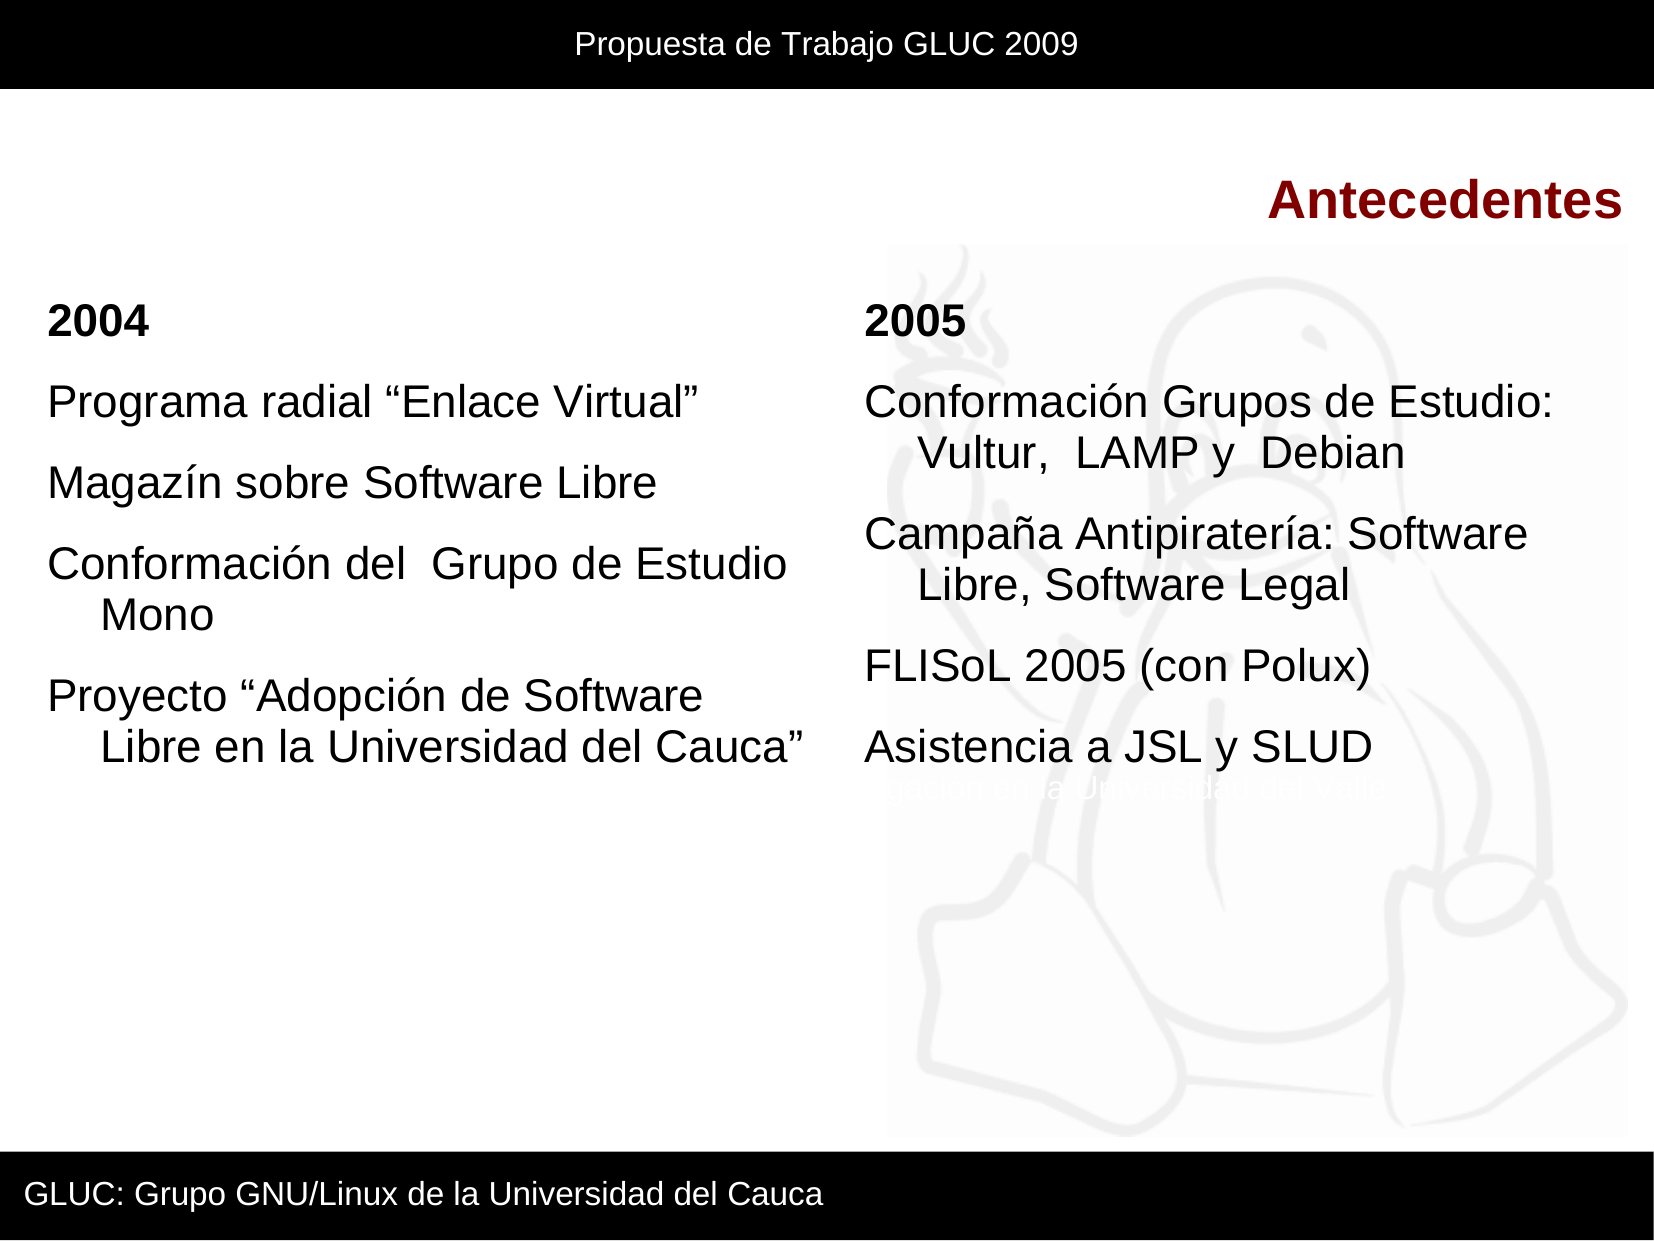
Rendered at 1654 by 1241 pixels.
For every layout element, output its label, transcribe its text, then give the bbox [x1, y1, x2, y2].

title Antecedentes [147, 147, 1625, 252]
list 2005 Conformación Grupos de Estudio: Vultur, LAMP y Debian Campaña Antipiratería: Software Libre, Software Legal FLISoL 2005 (con Polux) Asistencia a JSL y SLUD [846, 295, 1625, 1122]
picture [887, 244, 1628, 1137]
list 2004 Programa radial “Enlace Virtual” Magazín sobre Software Libre Conformación del Grupo de Estudio Mono Proyecto “Adopción de Software Libre en la Universidad del Cauca” [29, 295, 808, 1122]
